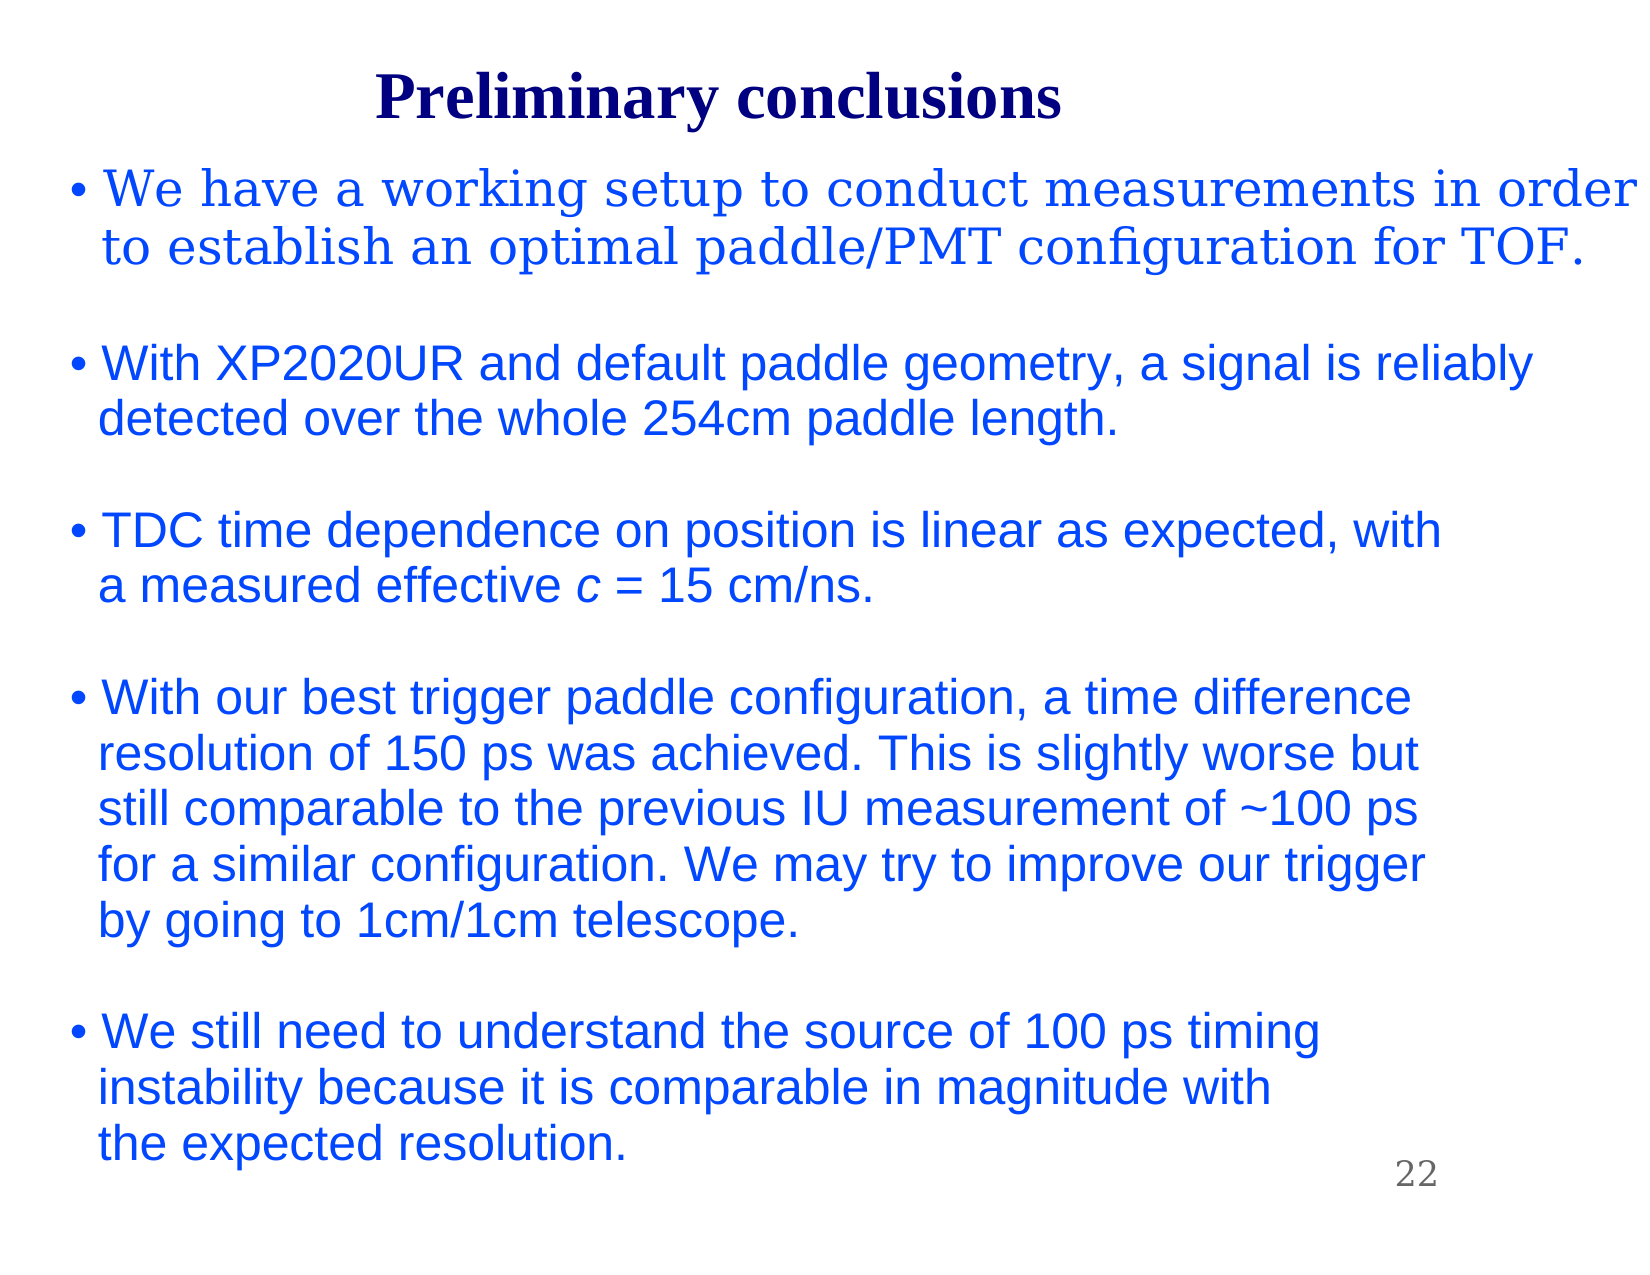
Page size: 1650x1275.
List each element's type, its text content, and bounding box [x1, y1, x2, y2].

text_box Preliminary conclusions [375, 58, 1431, 138]
text_box • We have a working setup to conduct measurements in order to establish an optimal paddle/PMT configuration for TOF. • With XP2020UR and default paddle geometry, a signal is reliably detected over the whole 254cm paddle length. • TDC time dependence on position is linear as expected, with a measured effective c = 15 cm/ns. • With our best trigger paddle configuration, a time difference resolution of 150 ps was achieved. This is slightly worse but still comparable to the previous IU measurement of ~100 ps for a similar configuration. We may try to improve our trigger by going to 1cm/1cm telescope. • We still need to understand the source of 100 ps timing instability because it is comparable in magnitude with the expected resolution. [69, 159, 1650, 1217]
